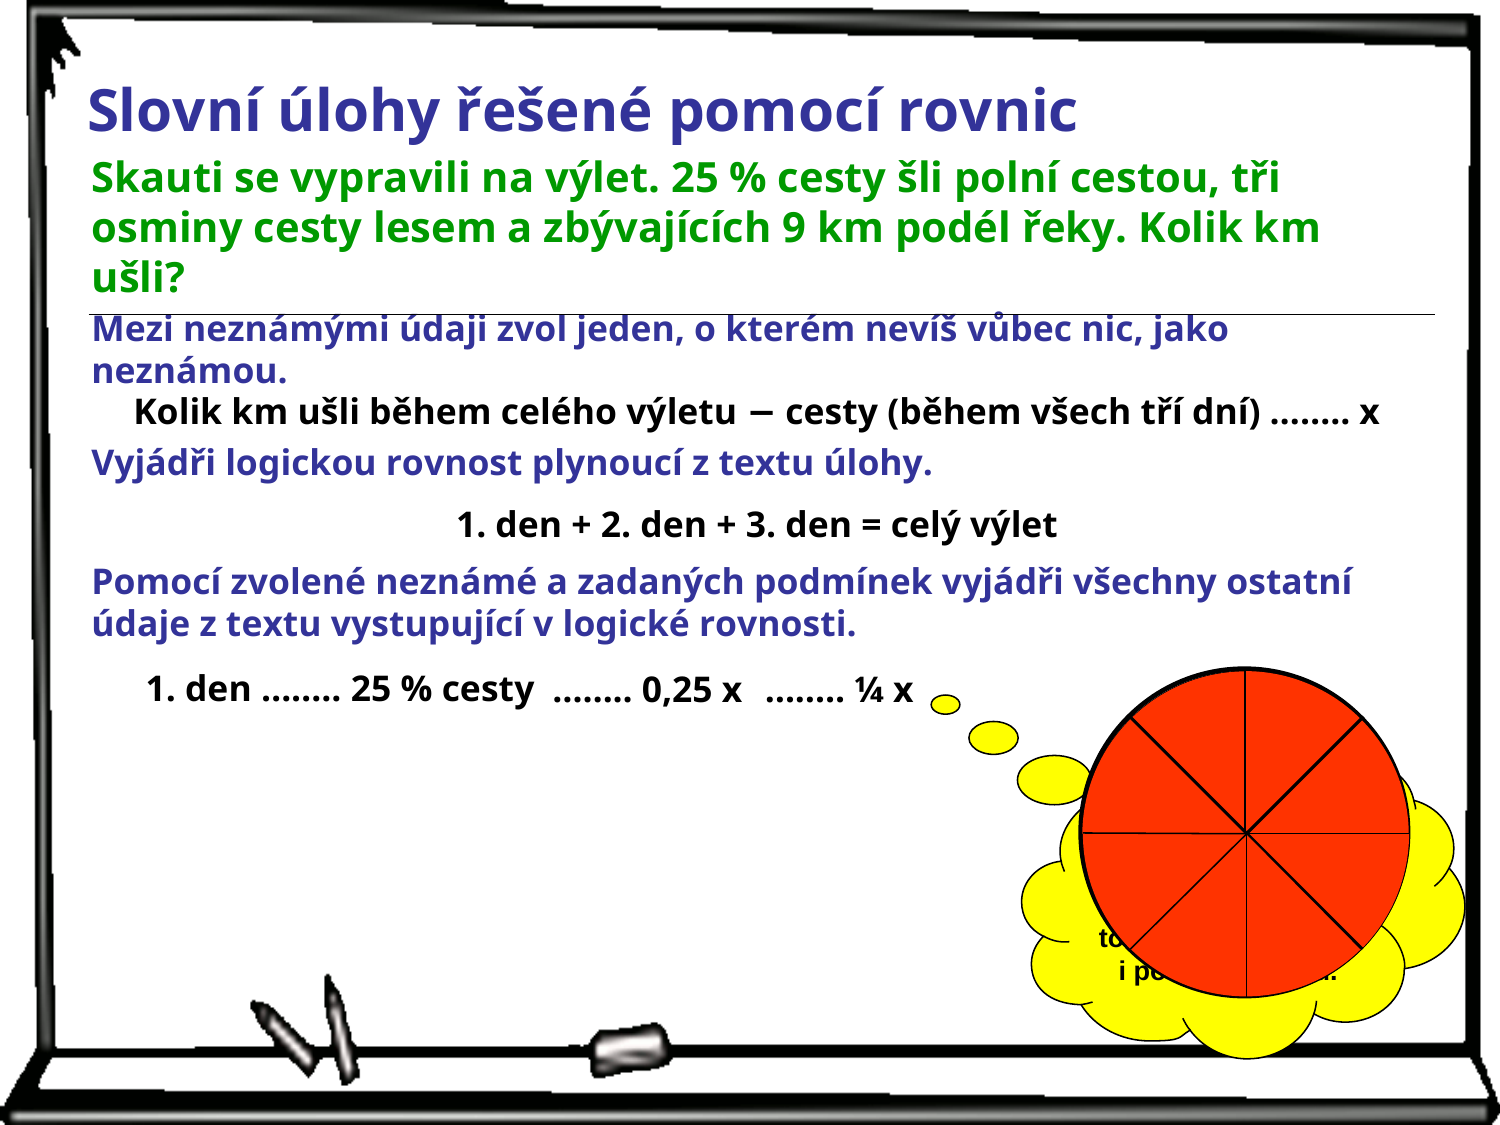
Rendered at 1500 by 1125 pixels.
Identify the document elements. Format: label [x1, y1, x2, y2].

text_box [615, 326, 623, 337]
text_box [429, 326, 437, 337]
text_box [239, 368, 247, 374]
text_box [1233, 579, 1241, 590]
text_box [762, 579, 769, 590]
text_box [1099, 173, 1108, 178]
text_box [298, 172, 306, 185]
text_box [72, 54, 1341, 162]
text_box [1214, 326, 1222, 337]
text_box [123, 172, 129, 179]
text_box [148, 181, 156, 188]
text_box [689, 576, 697, 587]
text_box [417, 172, 425, 185]
text_box [995, 323, 1002, 337]
text_box [1079, 576, 1087, 587]
text_box [1021, 579, 1029, 590]
text_box [1202, 576, 1210, 587]
text_box [918, 576, 924, 583]
text_box [602, 621, 610, 627]
text_box [76, 323, 1438, 374]
text_box [407, 323, 414, 337]
text_box [765, 621, 772, 627]
text_box [275, 579, 283, 590]
text_box [1246, 668, 1360, 830]
picture [0, 0, 1500, 1125]
text_box [541, 326, 549, 337]
text_box [130, 659, 1465, 1059]
text_box [160, 368, 167, 374]
text_box [807, 173, 816, 178]
text_box [1163, 174, 1173, 187]
text_box [121, 621, 129, 627]
text_box [520, 323, 528, 334]
text_box [253, 576, 261, 587]
text_box [613, 173, 622, 178]
text_box [104, 323, 111, 335]
text_box [322, 172, 330, 183]
text_box [622, 579, 630, 590]
text_box [988, 174, 998, 187]
text_box [968, 576, 976, 587]
text_box [435, 621, 442, 627]
text_box [1018, 326, 1025, 337]
text_box [76, 498, 1438, 549]
text_box [76, 172, 1431, 280]
text_box [577, 172, 585, 183]
text_box [347, 174, 356, 187]
text_box [174, 172, 183, 187]
text_box [914, 323, 922, 334]
text_box [968, 721, 1019, 755]
text_box [870, 172, 878, 183]
text_box [177, 579, 185, 590]
text_box [733, 323, 739, 330]
text_box [76, 576, 1438, 627]
text_box [973, 323, 981, 334]
text_box [330, 323, 338, 334]
text_box [783, 579, 791, 590]
text_box [217, 368, 224, 374]
text_box [517, 181, 525, 188]
text_box [99, 368, 106, 374]
text_box [947, 576, 955, 587]
text_box [580, 621, 588, 627]
text_box [1193, 323, 1199, 330]
text_box [701, 326, 709, 337]
text_box [722, 621, 730, 627]
text_box [263, 173, 272, 178]
text_box [787, 621, 795, 627]
text_box [1190, 172, 1199, 187]
text_box [963, 174, 972, 187]
text_box [205, 368, 212, 374]
text_box [805, 579, 813, 590]
text_box [120, 579, 128, 590]
text_box [553, 172, 561, 185]
text_box [391, 181, 399, 188]
text_box [76, 385, 1438, 487]
